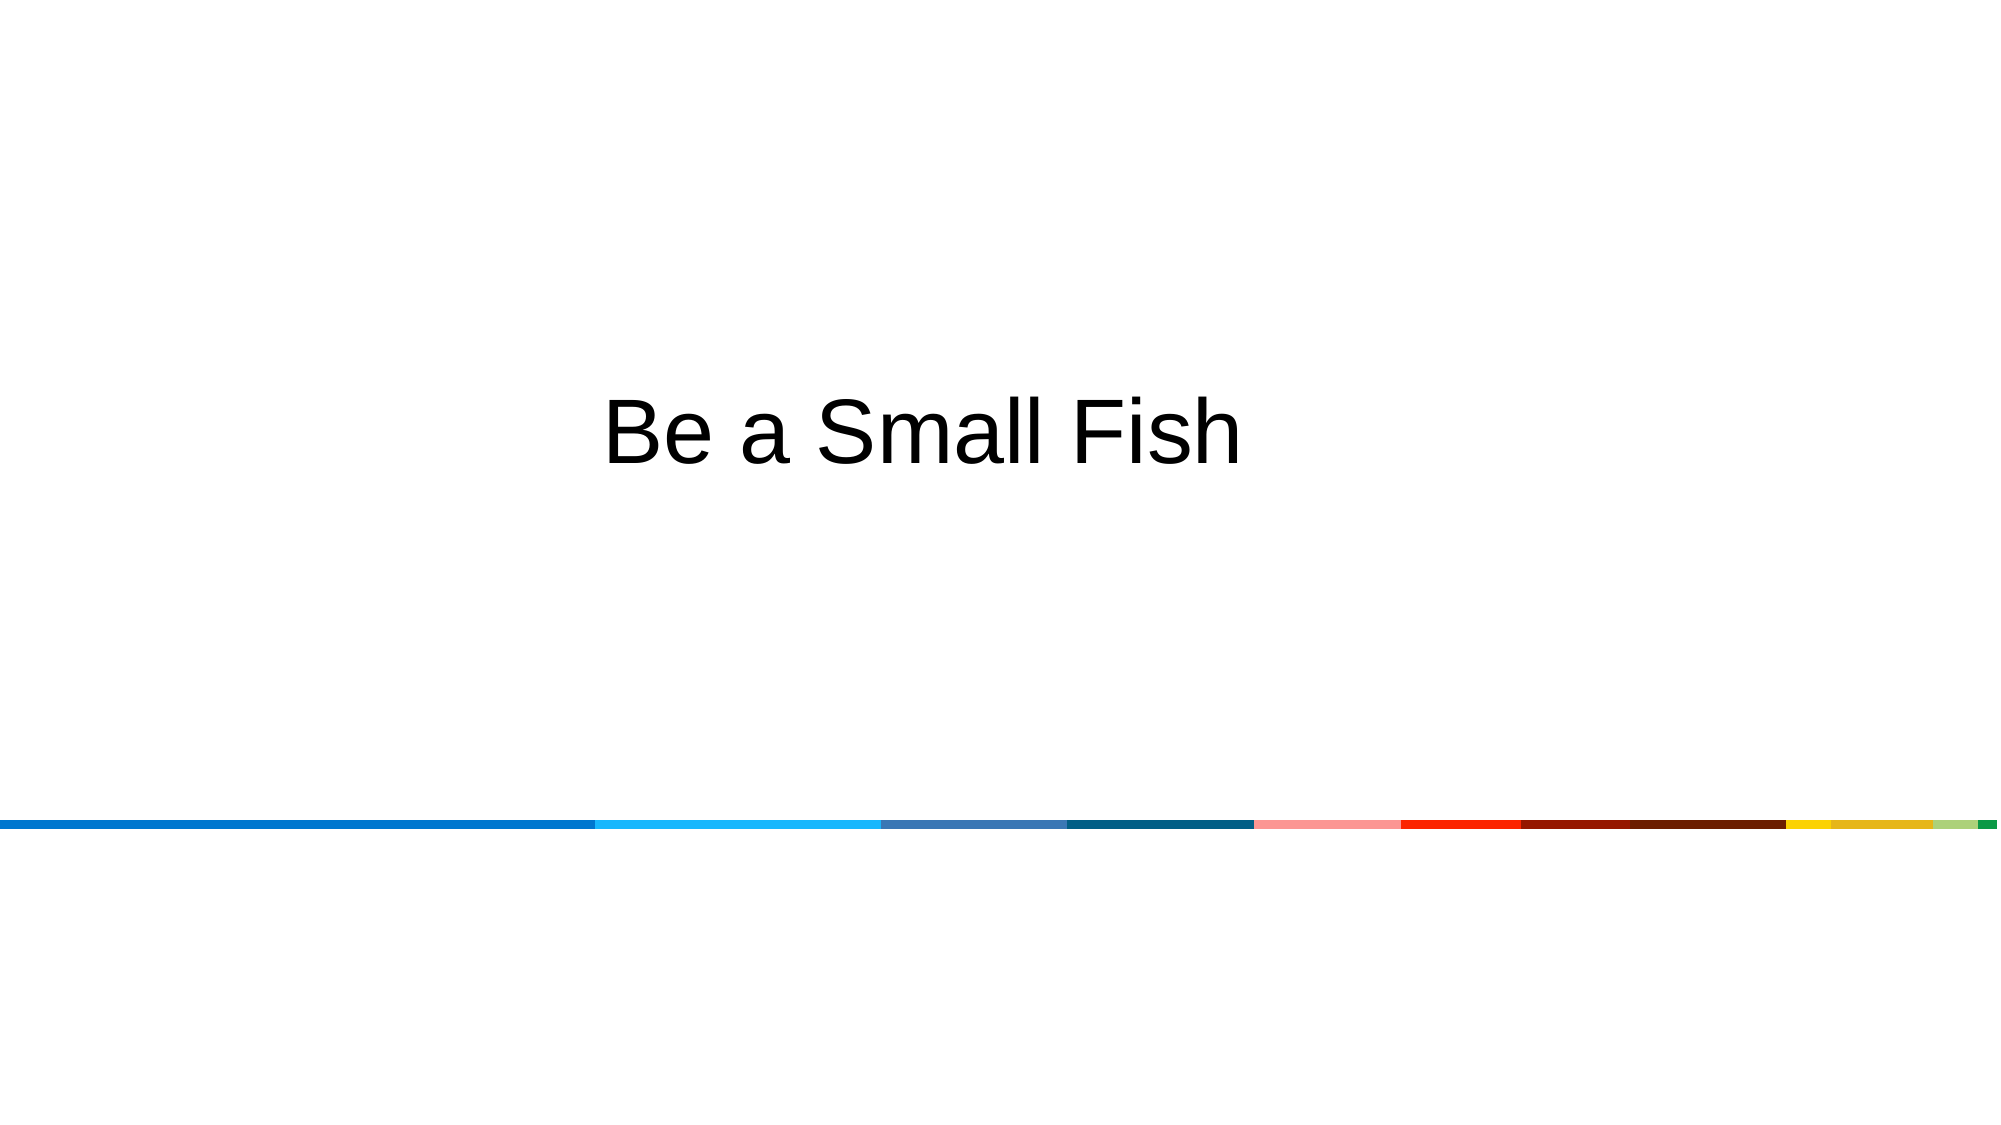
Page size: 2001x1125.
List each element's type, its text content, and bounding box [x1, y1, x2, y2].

text_box Be a Small Fish [61, 324, 1787, 543]
text_box [0, 820, 1997, 829]
